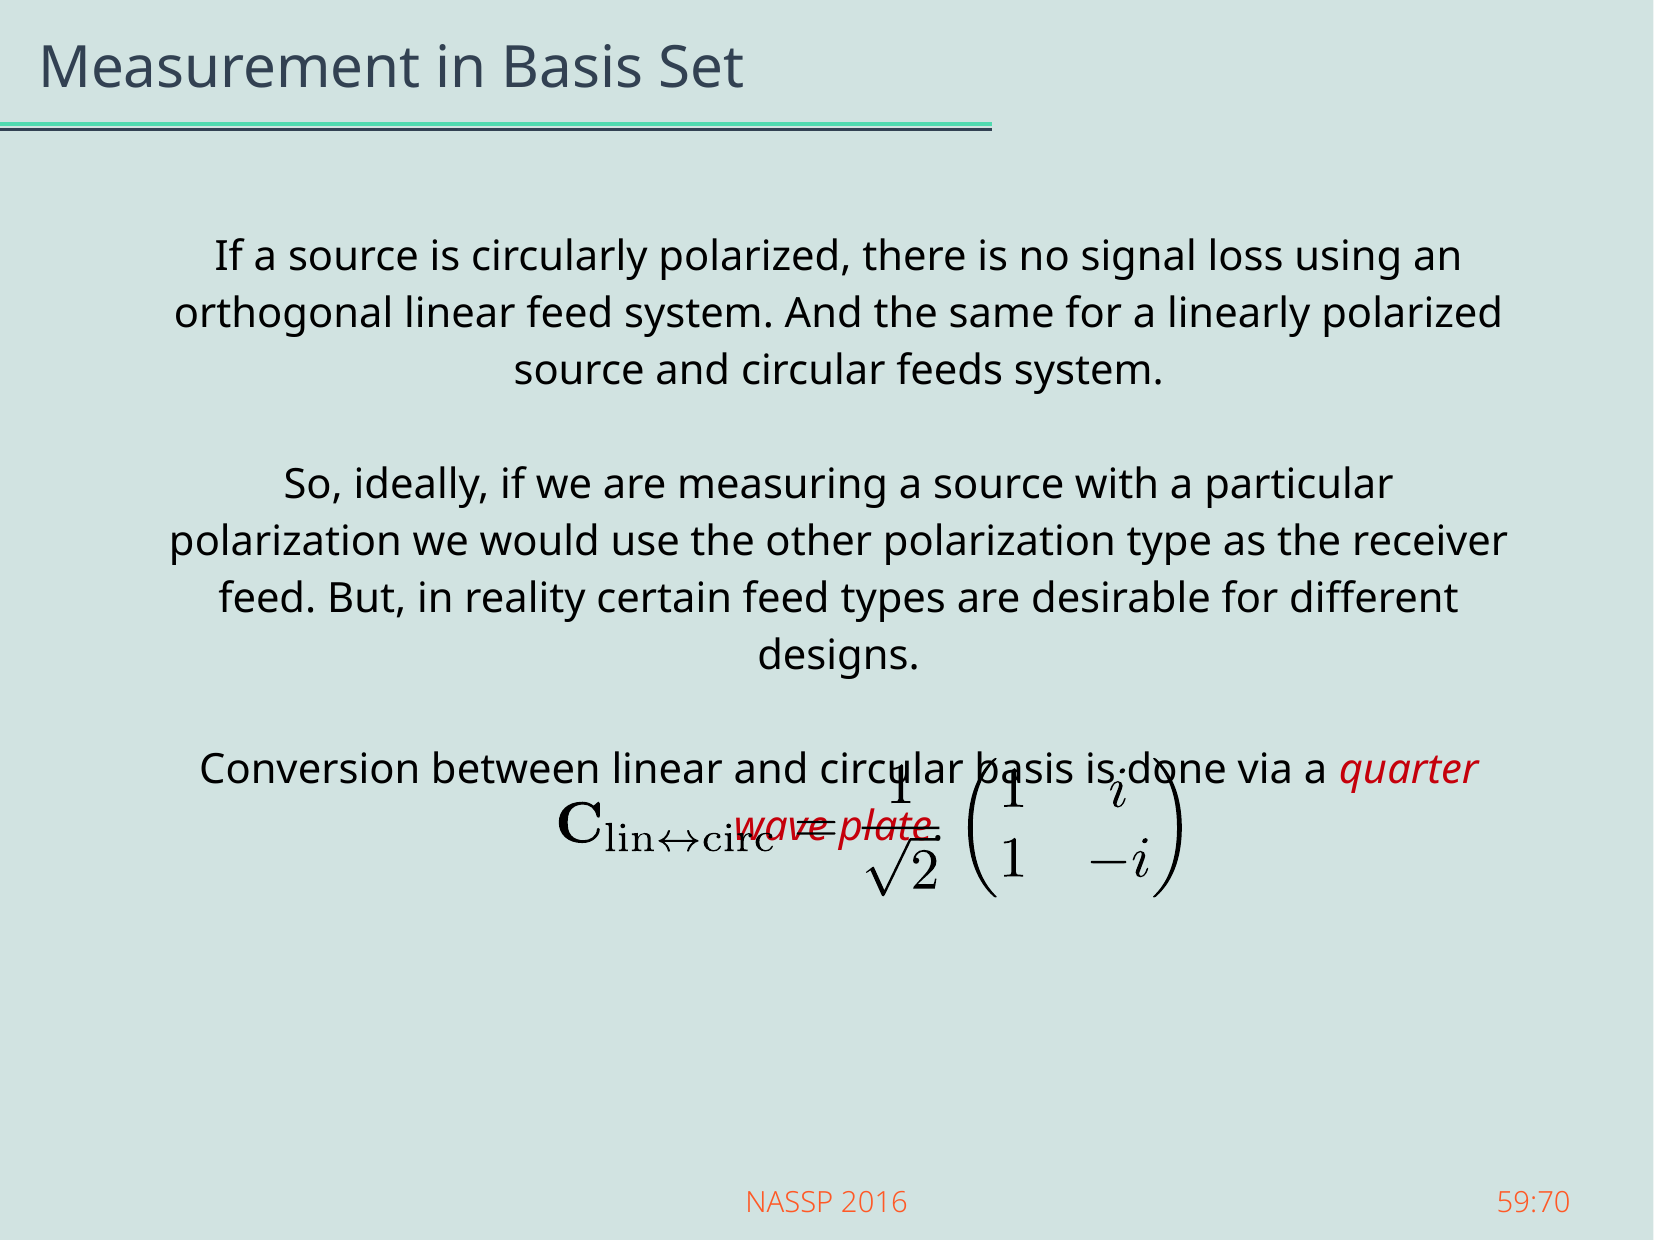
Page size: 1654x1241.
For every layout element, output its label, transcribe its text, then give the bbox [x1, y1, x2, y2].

text_box Measurement in Basis Set [23, 17, 1063, 103]
text_box [555, 757, 1195, 898]
text_box If a source is circularly polarized, there is no signal loss using an orthogonal linear feed system. And the same for a linearly polarized source and circular feeds system. So, ideally, if we are measuring a source with a particular polarization we would use the other polarization type as the receiver feed. But, in reality certain feed types are desirable for different designs. Conversion between linear and circular basis is done via a quarter wave plate. [153, 218, 1524, 686]
